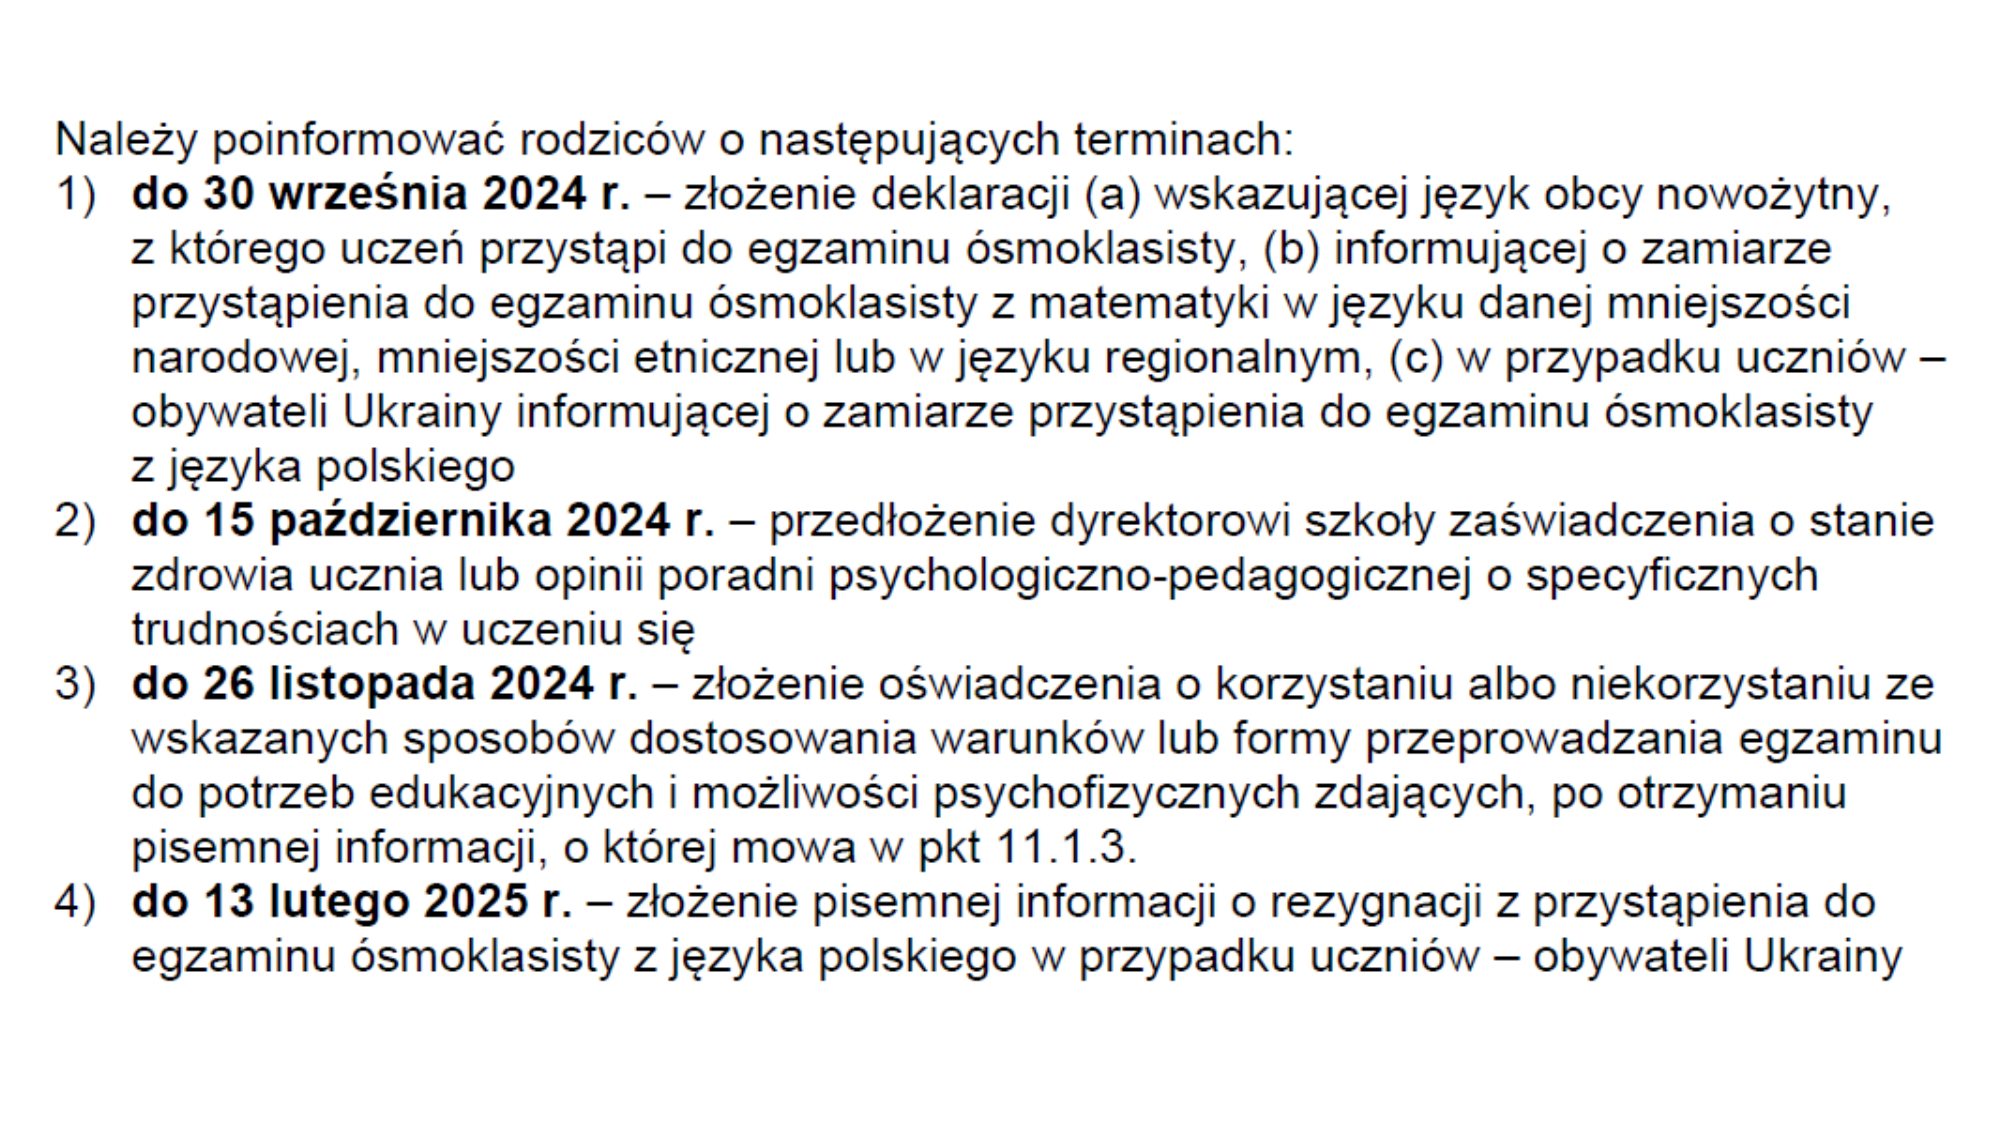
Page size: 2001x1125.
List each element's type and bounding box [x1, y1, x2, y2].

picture [46, 112, 1954, 985]
